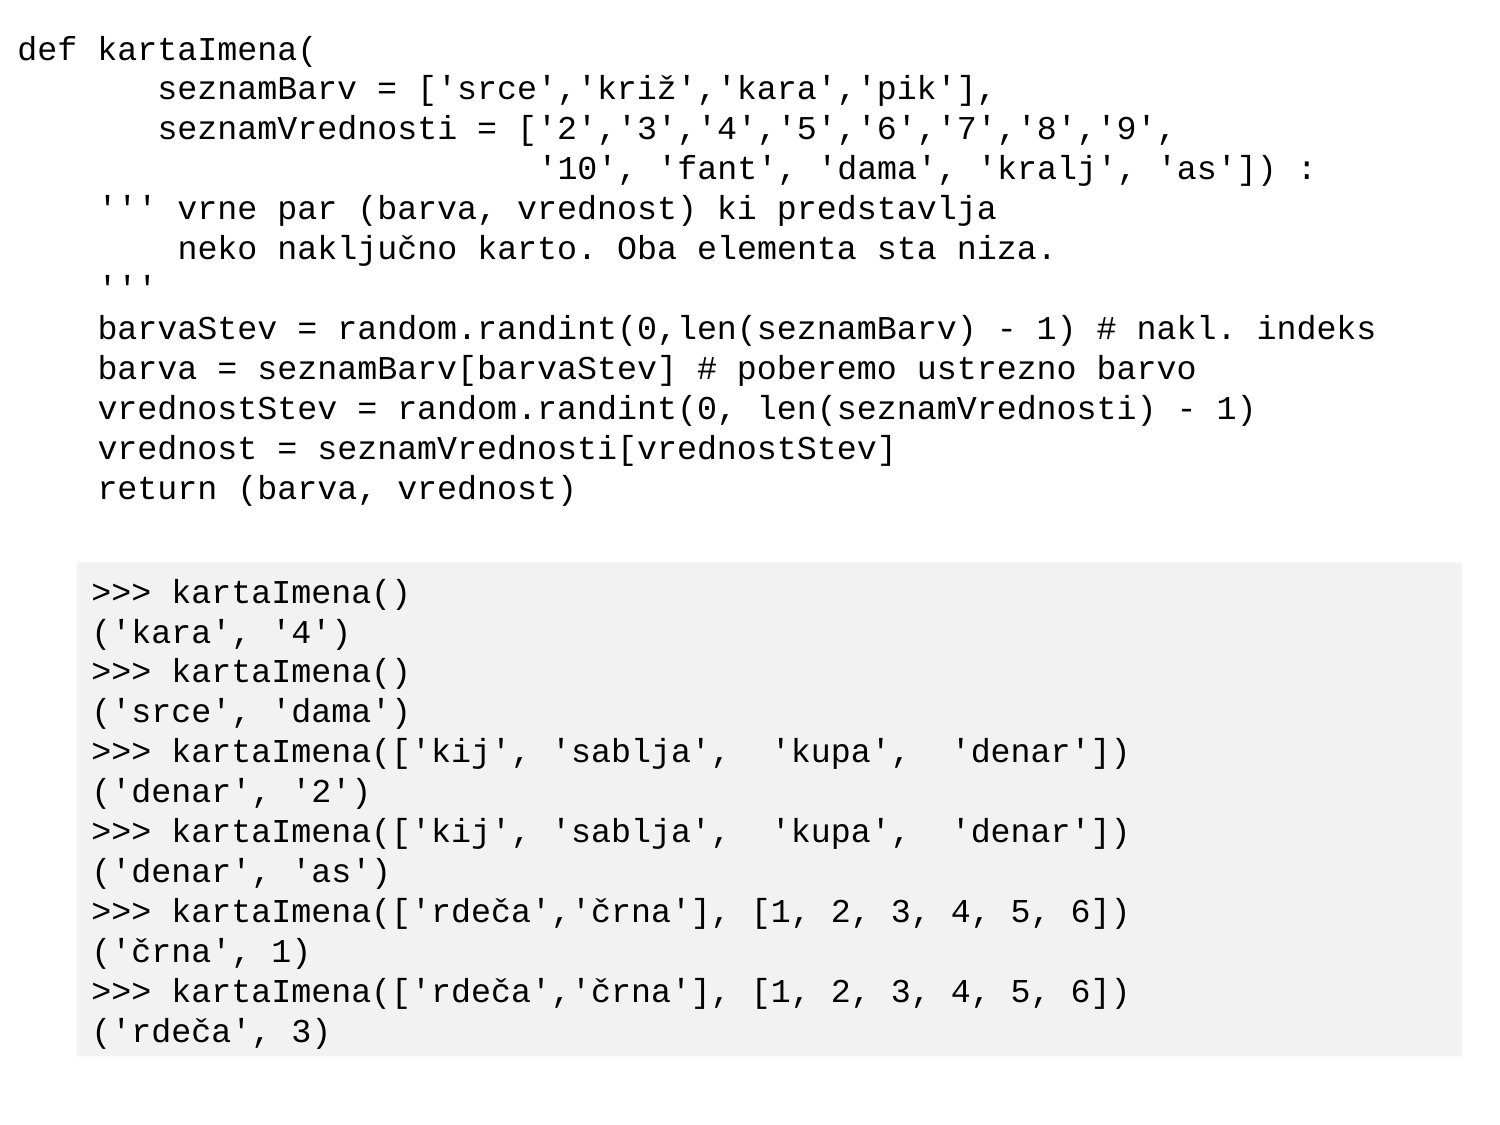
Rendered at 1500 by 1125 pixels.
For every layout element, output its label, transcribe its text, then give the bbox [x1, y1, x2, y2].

text_box def kartaImena( seznamBarv = ['srce','križ','kara','pik'], seznamVrednosti = ['2','3','4','5','6','7','8','9', '10', 'fant', 'dama', 'kralj', 'as']) : ''' vrne par (barva, vrednost) ki predstavlja neko naključno karto. Oba elementa sta niza. ''' barvaStev = random.randint(0,len(seznamBarv) - 1) # nakl. indeks barva = seznamBarv[barvaStev] # poberemo ustrezno barvo vrednostStev = random.randint(0, len(seznamVrednosti) - 1) vrednost = seznamVrednosti[vrednostStev] return (barva, vrednost) [2, 19, 1421, 514]
text_box >>> kartaImena() ('kara', '4') >>> kartaImena() ('srce', 'dama') >>> kartaImena(['kij', 'sablja', 'kupa', 'denar']) ('denar', '2') >>> kartaImena(['kij', 'sablja', 'kupa', 'denar']) ('denar', 'as') >>> kartaImena(['rdeča','črna'], [1, 2, 3, 4, 5, 6]) ('črna', 1) >>> kartaImena(['rdeča','črna'], [1, 2, 3, 4, 5, 6]) ('rdeča', 3) [76, 562, 1462, 1057]
